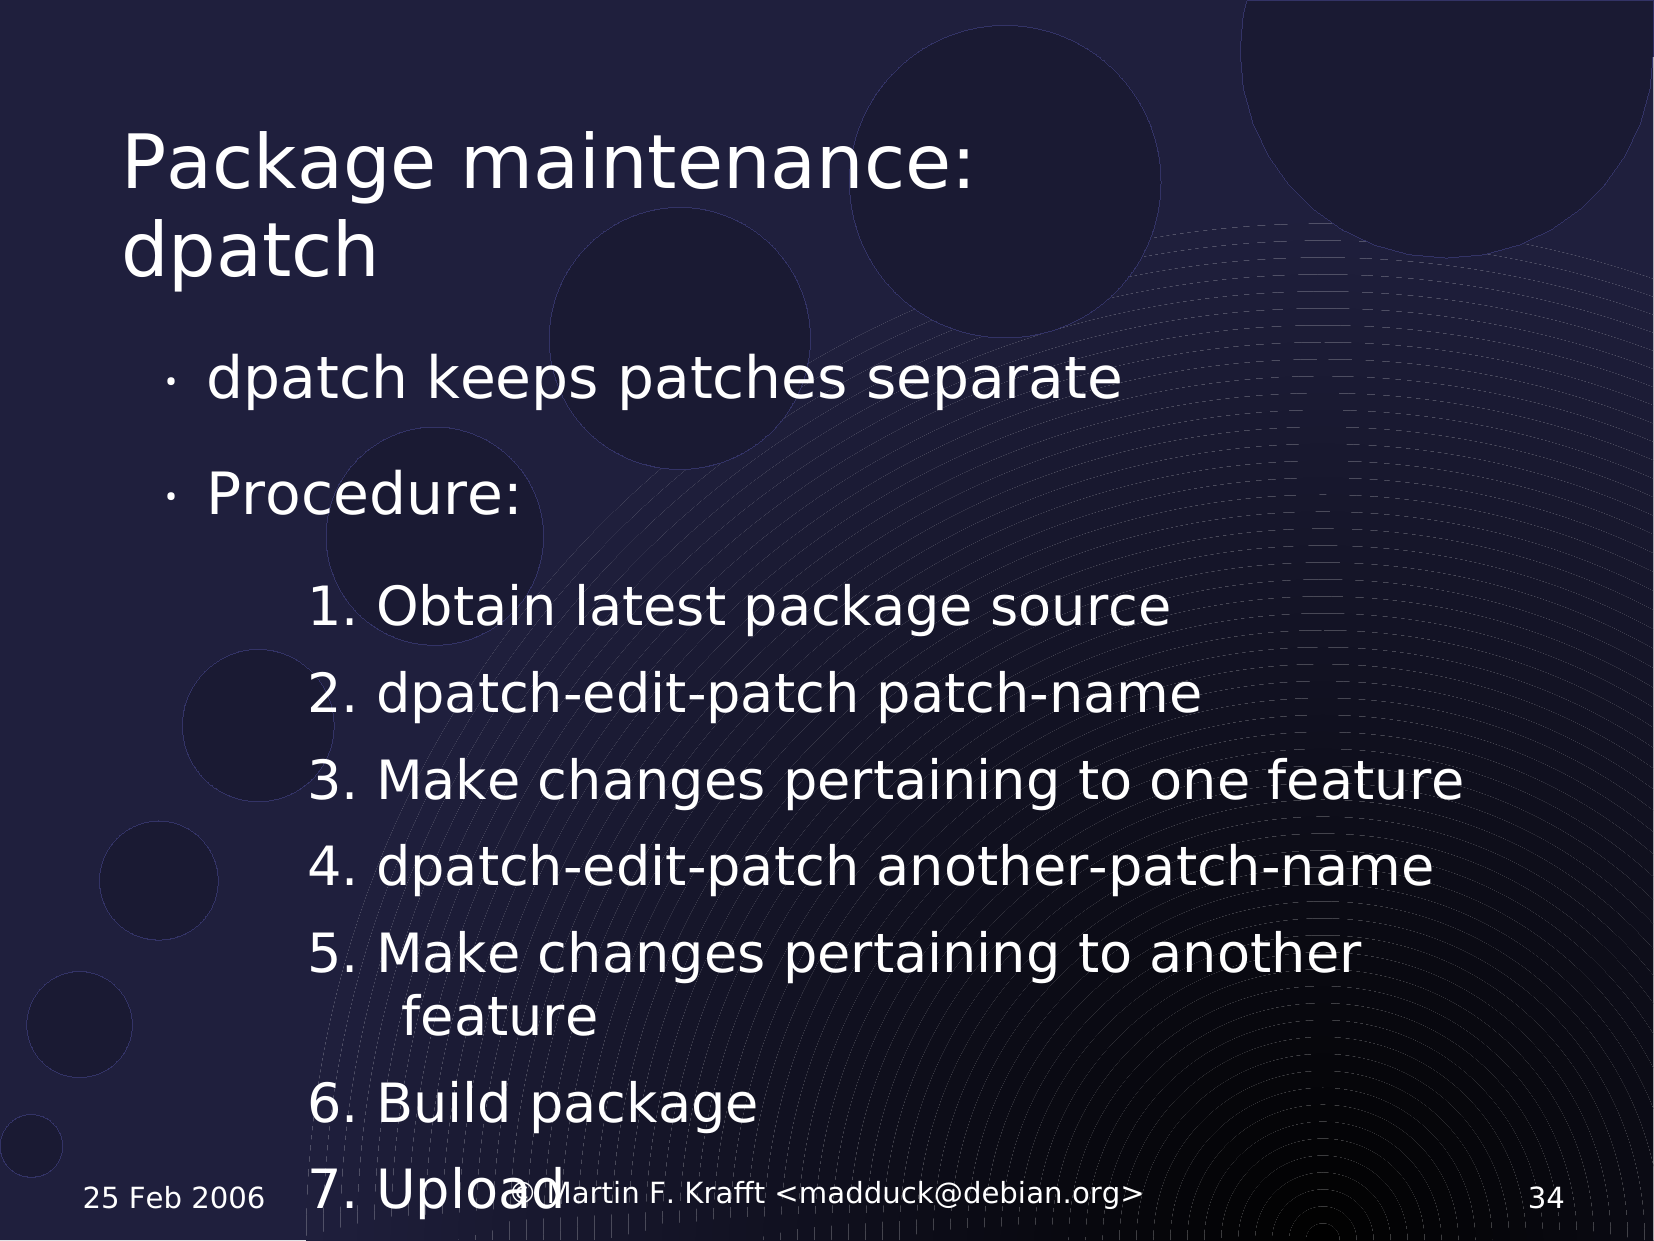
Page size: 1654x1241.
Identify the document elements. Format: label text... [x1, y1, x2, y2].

title Package maintenance: dpatch [121, 102, 1534, 311]
list dpatch keeps patches separate Procedure: Obtain latest package source dpatch-edit-patch patch-name Make changes pertaining to one feature dpatch-edit-patch another-patch-name Make changes pertaining to another feature Build package Upload [118, 344, 1534, 1159]
